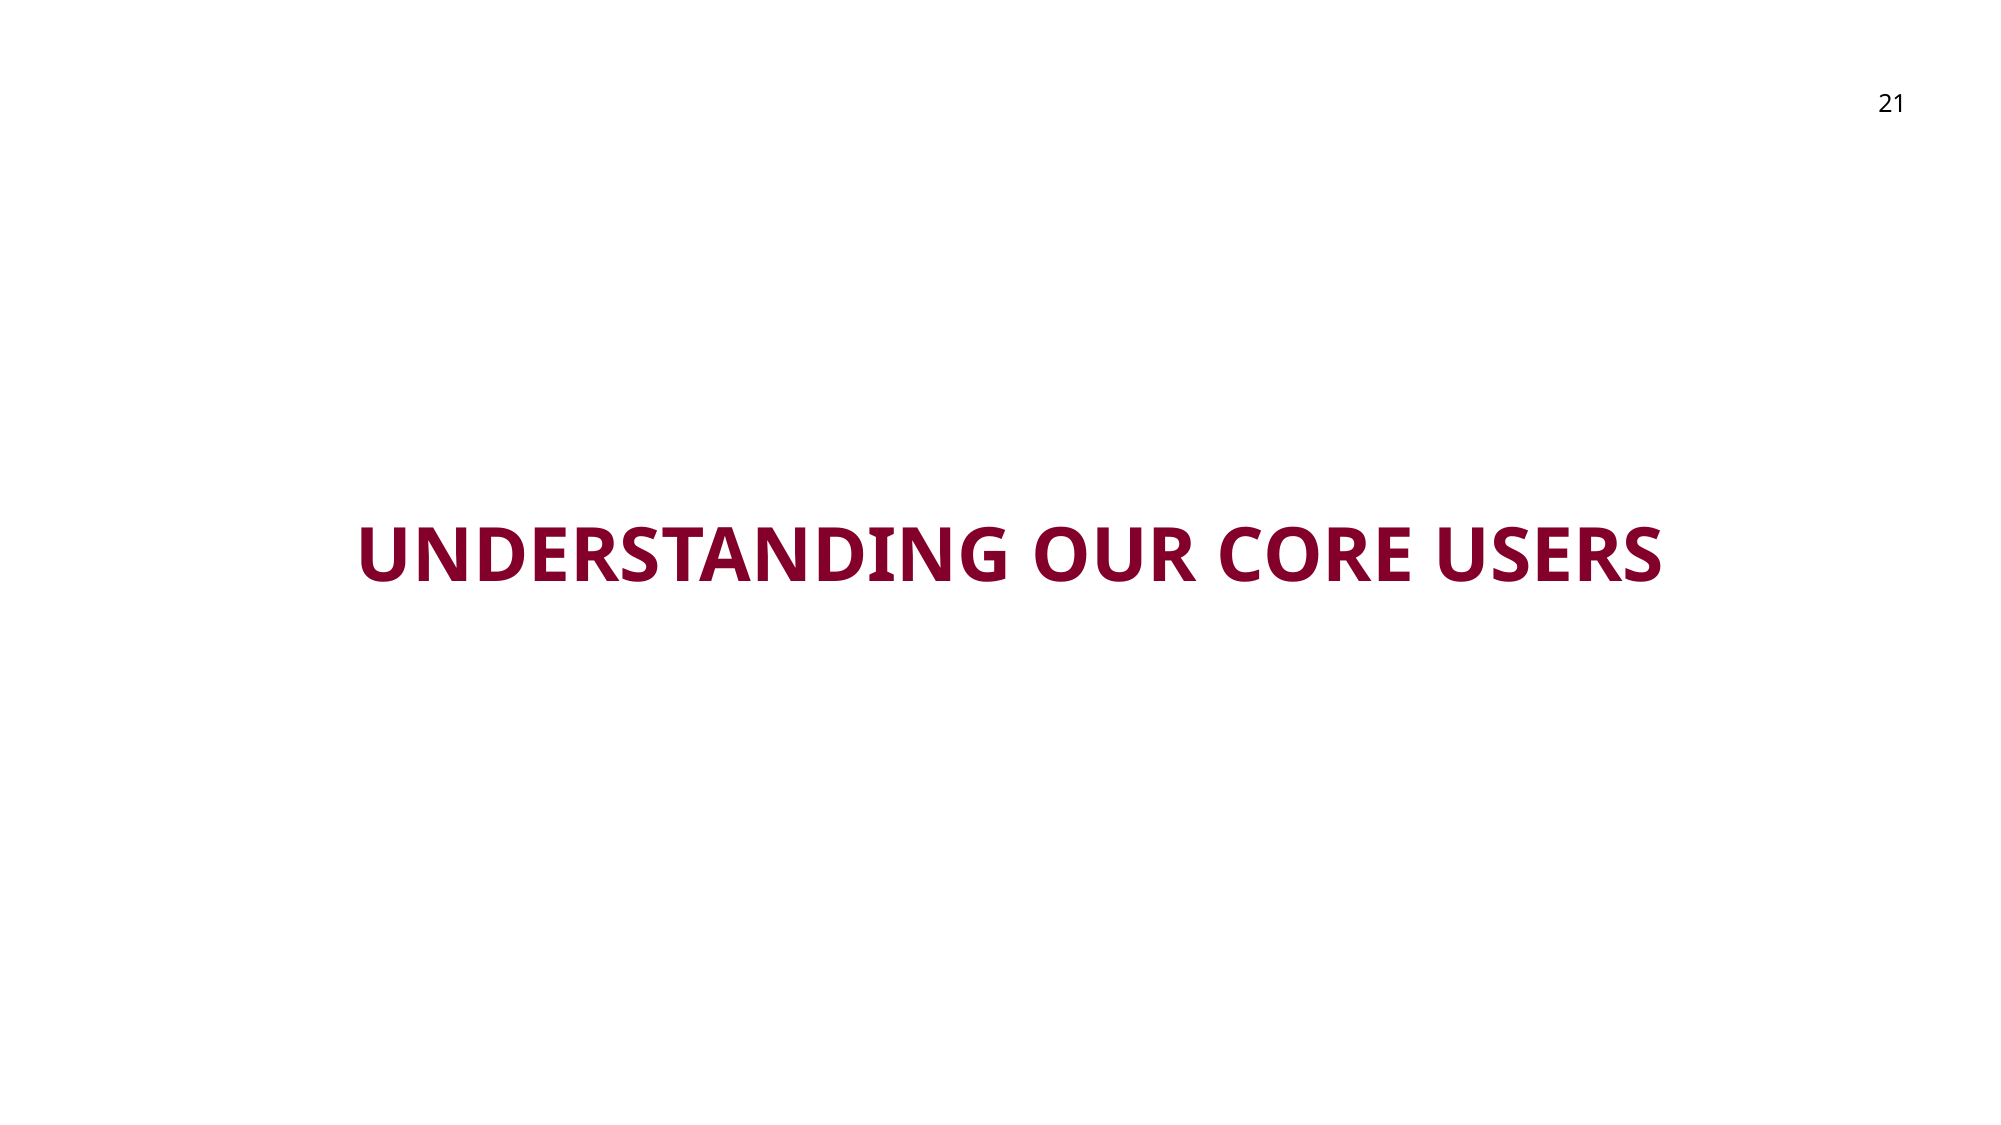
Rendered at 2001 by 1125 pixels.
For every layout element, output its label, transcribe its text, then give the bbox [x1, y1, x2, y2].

slide_number 1 [1850, 87, 1907, 148]
title UNDERSTANDING OUR CORE USERS [212, 506, 1809, 619]
